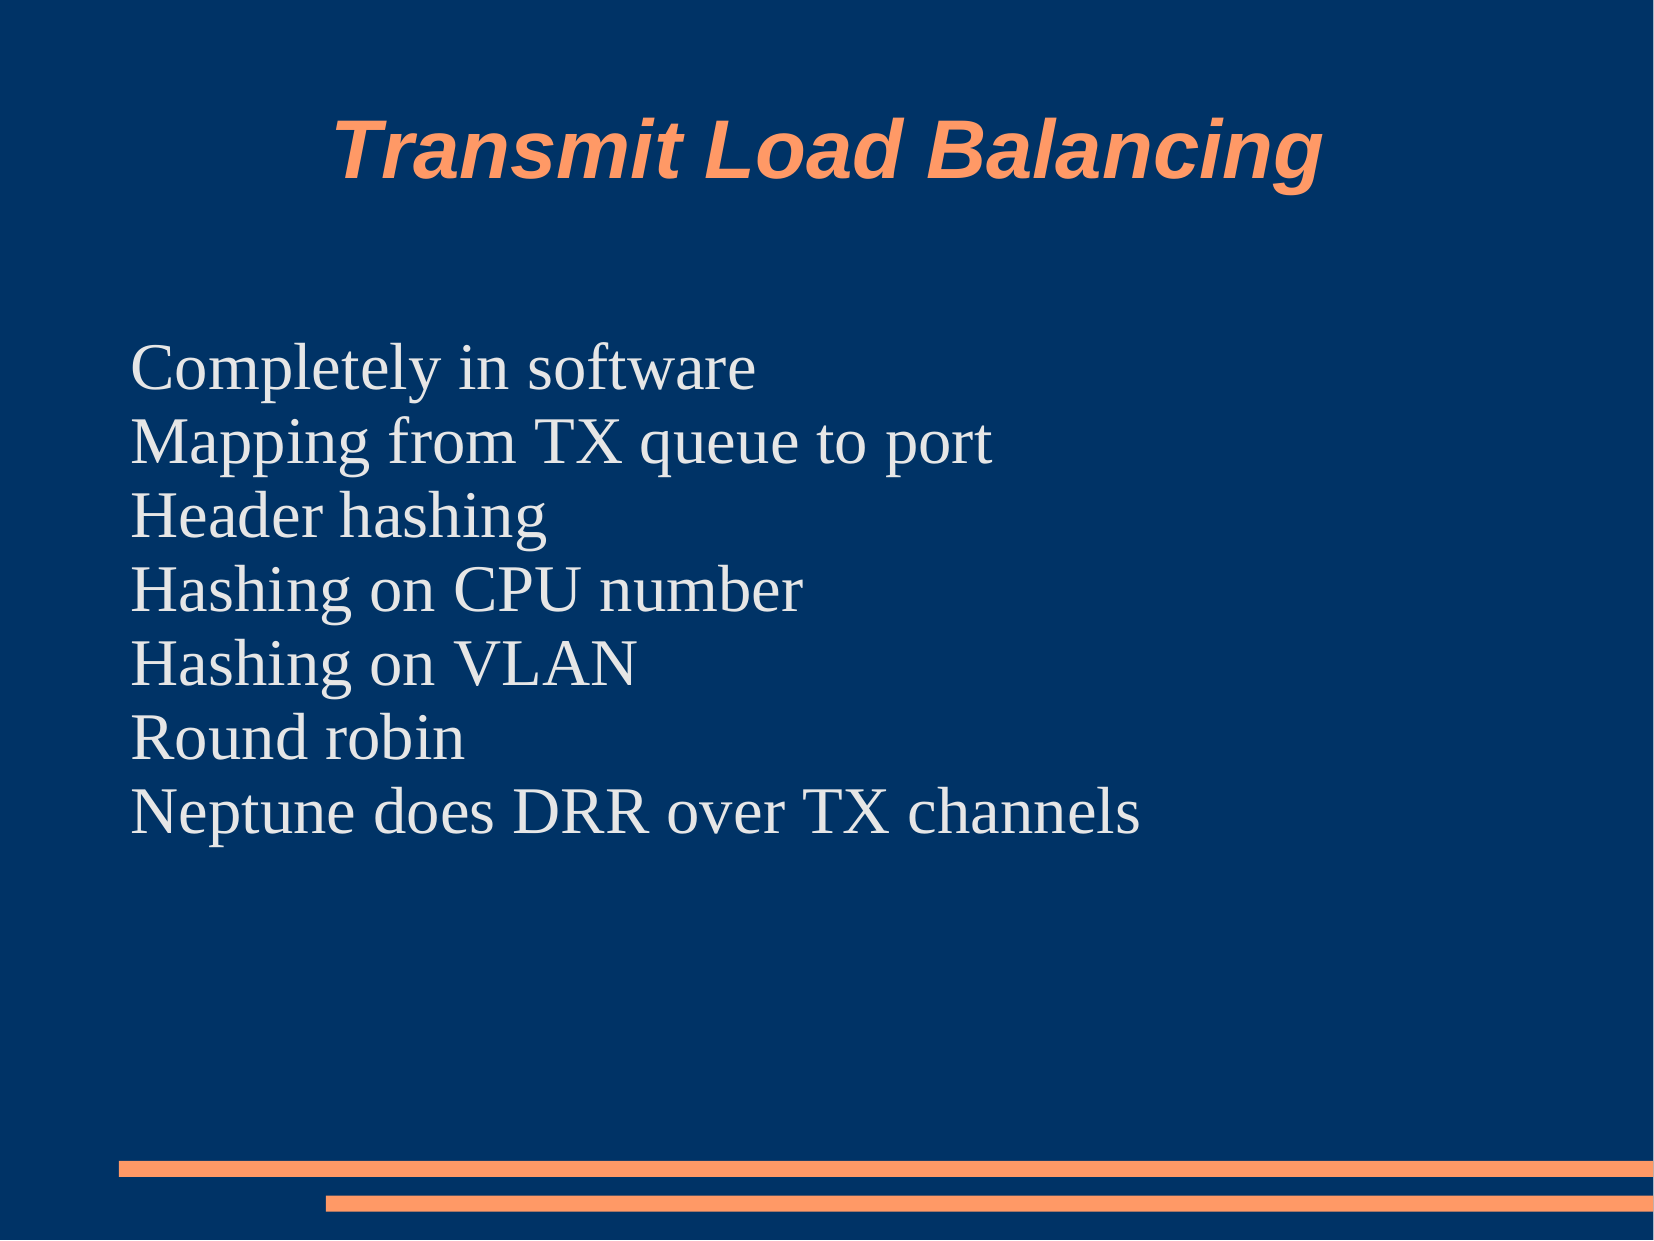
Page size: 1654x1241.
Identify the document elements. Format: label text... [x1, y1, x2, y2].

title Transmit Load Balancing [121, 53, 1534, 247]
list Completely in software Mapping from TX queue to port Header hashing Hashing on CPU number Hashing on VLAN Round robin Neptune does DRR over TX channels [112, 329, 1552, 1126]
